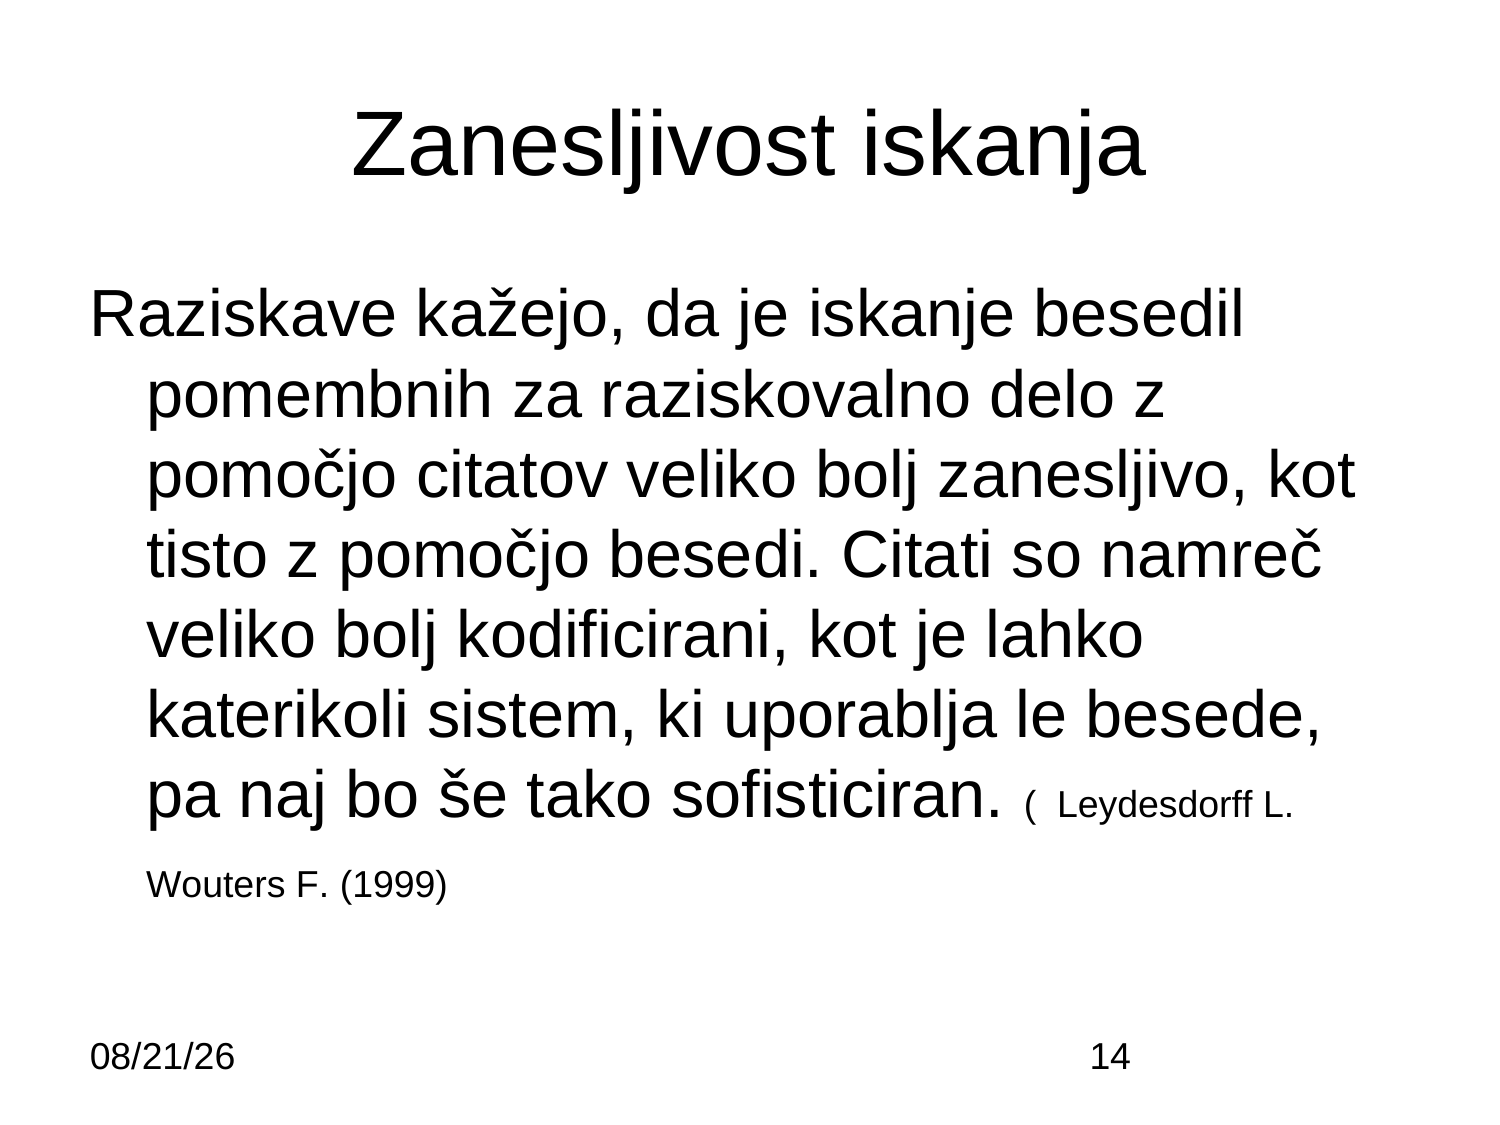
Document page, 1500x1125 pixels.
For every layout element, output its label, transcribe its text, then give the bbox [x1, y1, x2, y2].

list Raziskave kažejo, da je iskanje besedil pomembnih za raziskovalno delo z pomočjo citatov veliko bolj zanesljivo, kot tisto z pomočjo besedi. Citati so namreč veliko bolj kodificirani, kot je lahko katerikoli sistem, ki uporablja le besede, pa naj bo še tako sofisticiran. ( Leydesdorff L. Wouters F. (1999) [75, 262, 1426, 1006]
title Zanesljivost iskanja [75, 45, 1426, 233]
